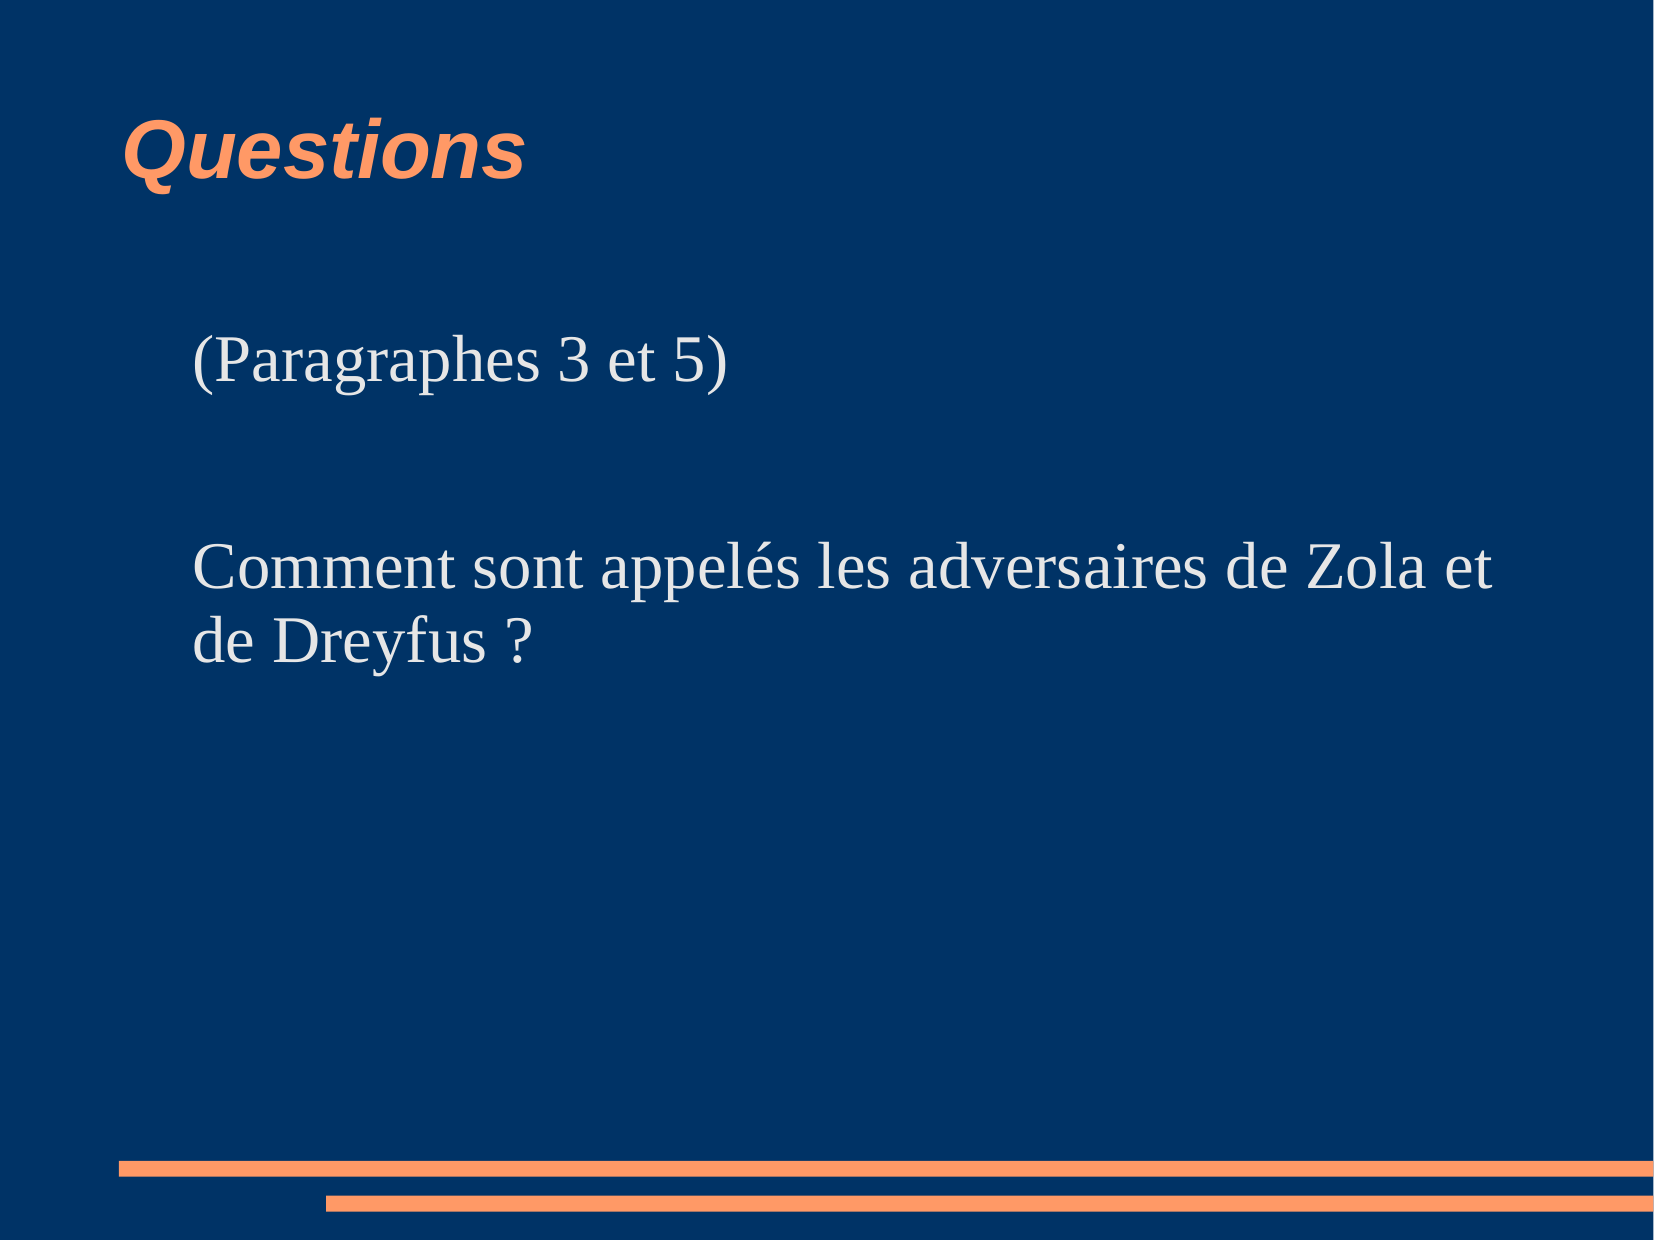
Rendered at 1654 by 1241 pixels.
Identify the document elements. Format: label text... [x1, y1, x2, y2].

title Questions [121, 53, 1534, 246]
list (Paragraphes 3 et 5) Comment sont appelés les adversaires de Zola et de Dreyfus ? [121, 322, 1561, 1118]
